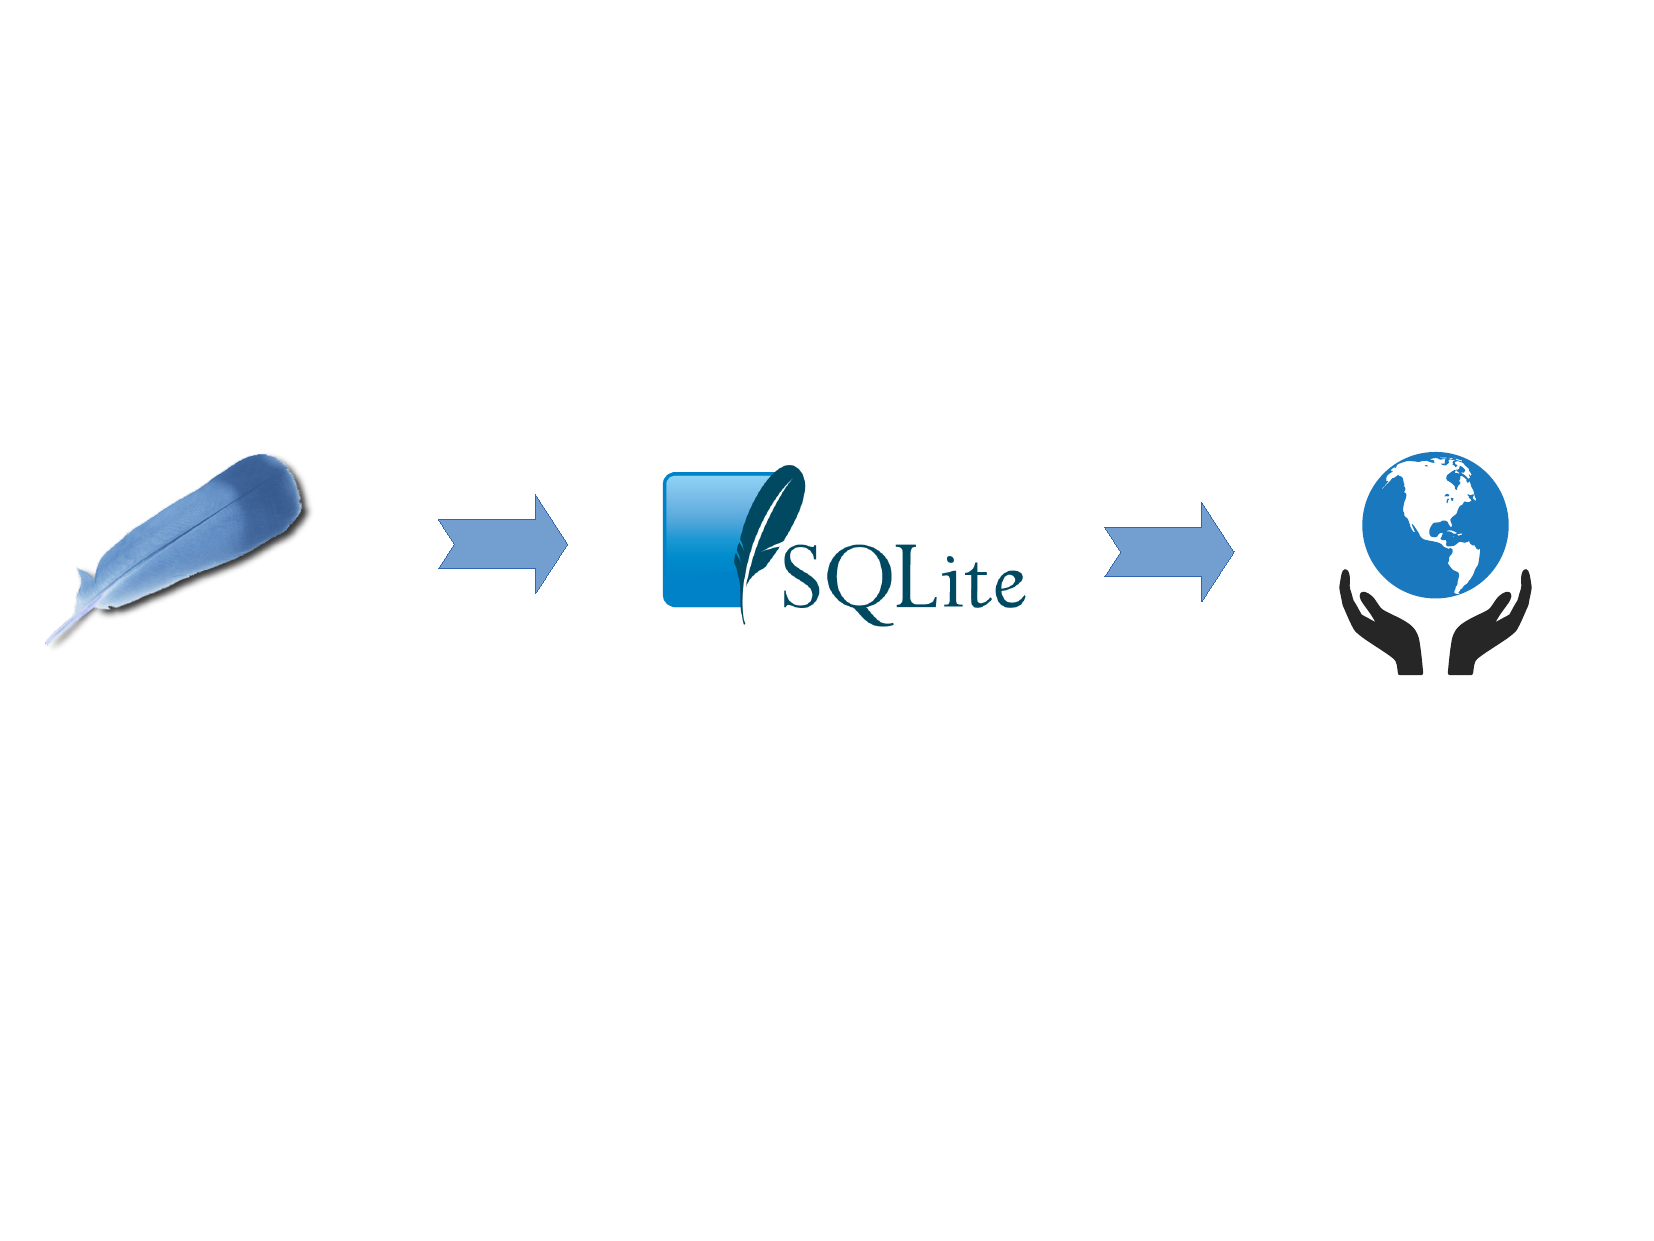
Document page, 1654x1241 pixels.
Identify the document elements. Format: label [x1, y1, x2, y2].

picture [656, 458, 1032, 633]
text_box [1104, 502, 1235, 602]
text_box [438, 494, 568, 594]
picture [19, 387, 340, 708]
picture [1323, 451, 1549, 677]
